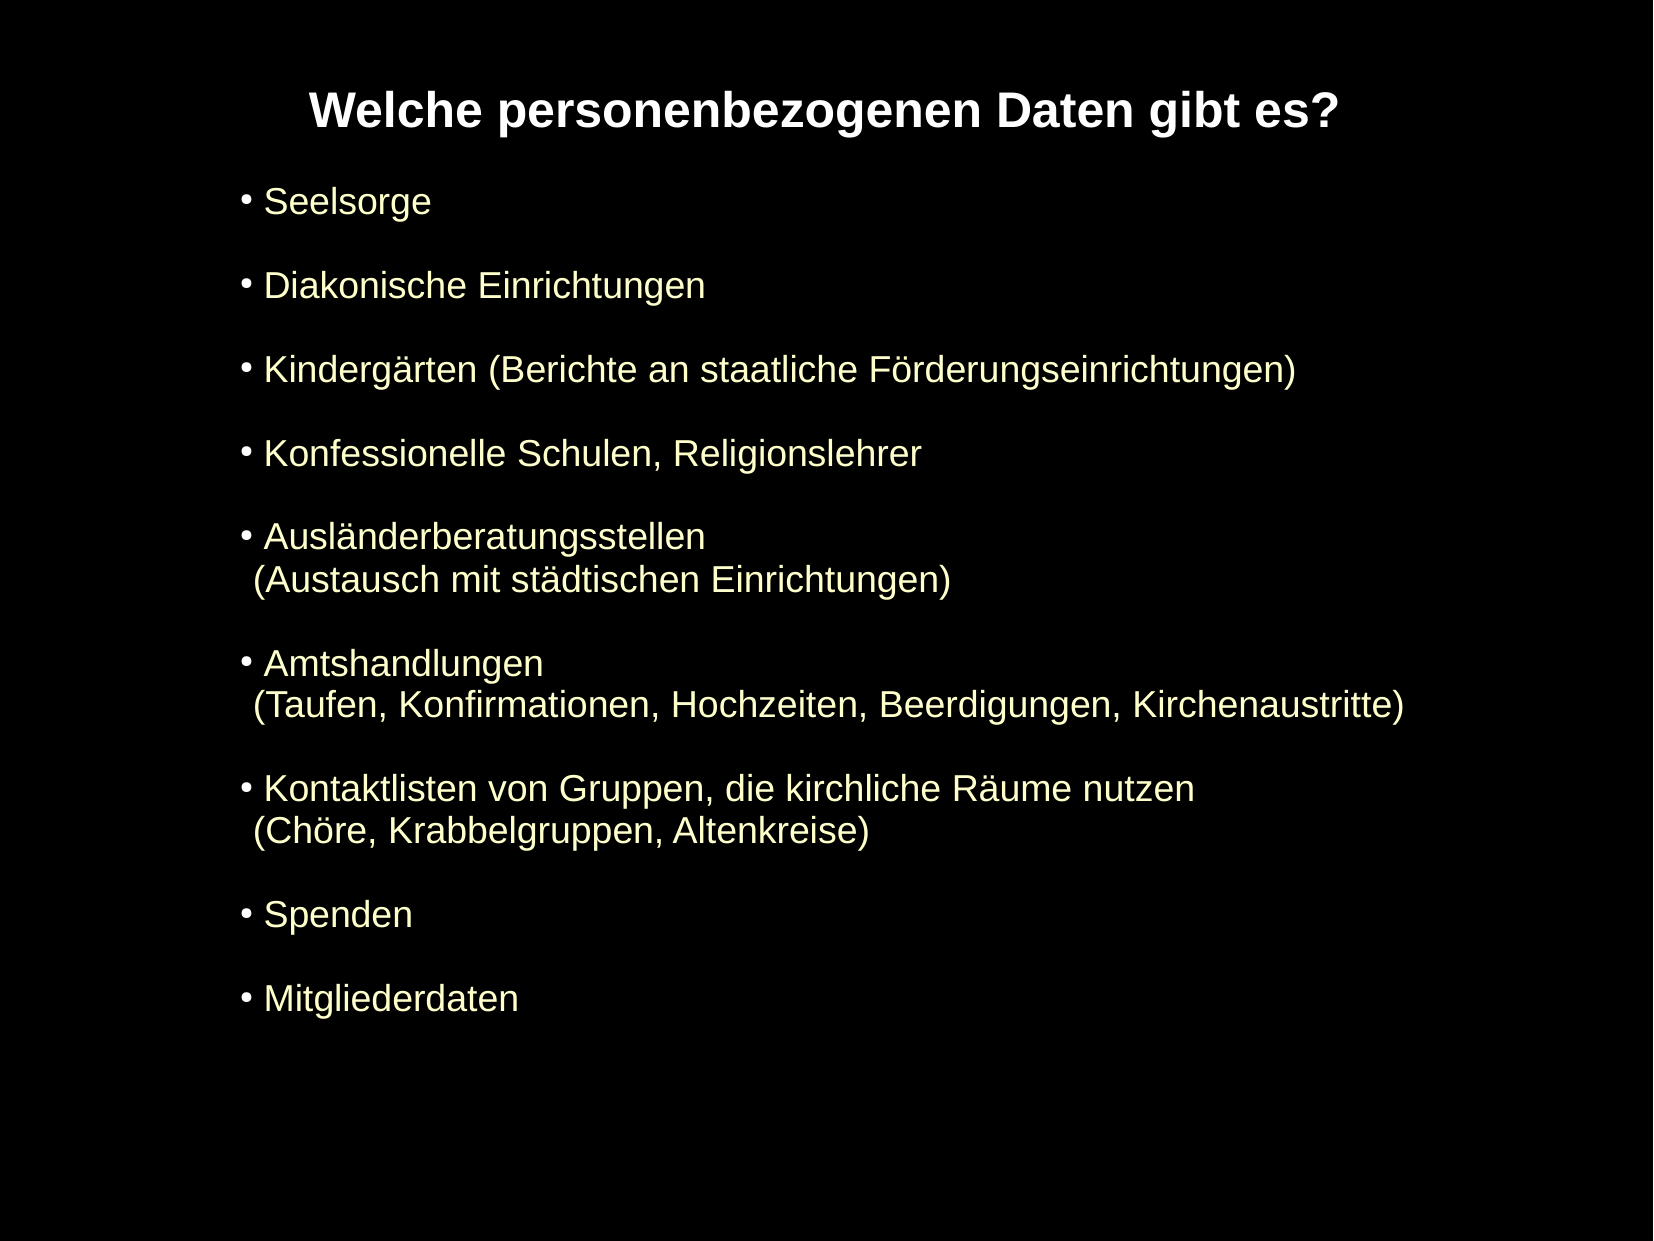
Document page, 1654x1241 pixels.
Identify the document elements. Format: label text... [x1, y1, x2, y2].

text_box Welche personenbezogenen Daten gibt es? Seelsorge Diakonische Einrichtungen Kindergärten (Berichte an staatliche Förderungseinrichtungen) Konfessionelle Schulen, Religionslehrer Ausländerberatungsstellen (Austausch mit städtischen Einrichtungen) Amtshandlungen (Taufen, Konfirmationen, Hochzeiten, Beerdigungen, Kirchenaustritte) Kontaktlisten von Gruppen, die kirchliche Räume nutzen (Chöre, Krabbelgruppen, Altenkreise) Spenden Mitgliederdaten [225, 75, 1426, 1028]
